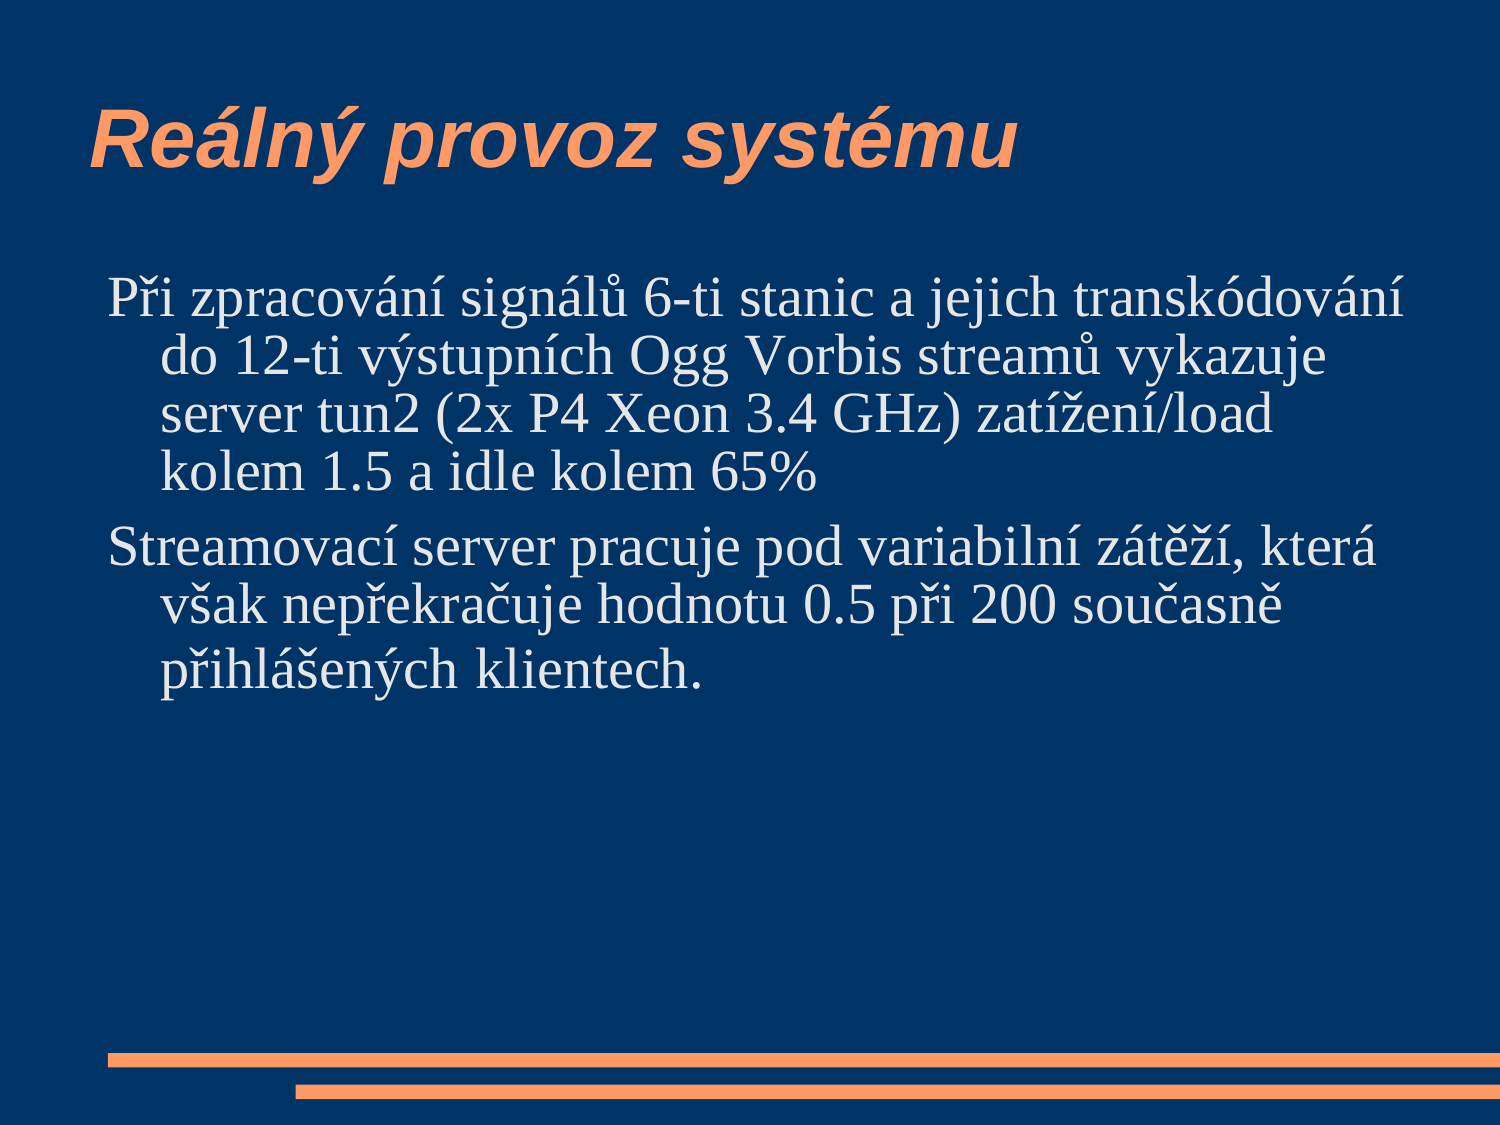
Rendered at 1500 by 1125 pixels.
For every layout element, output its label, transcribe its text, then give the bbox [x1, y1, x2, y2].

list Při zpracování signálů 6-ti stanic a jejich transkódování do 12-ti výstupních Ogg Vorbis streamů vykazuje server tun2 (2x P4 Xeon 3.4 GHz) zatížení/load kolem 1.5 a idle kolem 65% Streamovací server pracuje pod variabilní zátěží, která však nepřekračuje hodnotu 0.5 při 200 současně přihlášených klientech. [75, 262, 1426, 1006]
title Reálný provoz systému [75, 45, 1426, 233]
